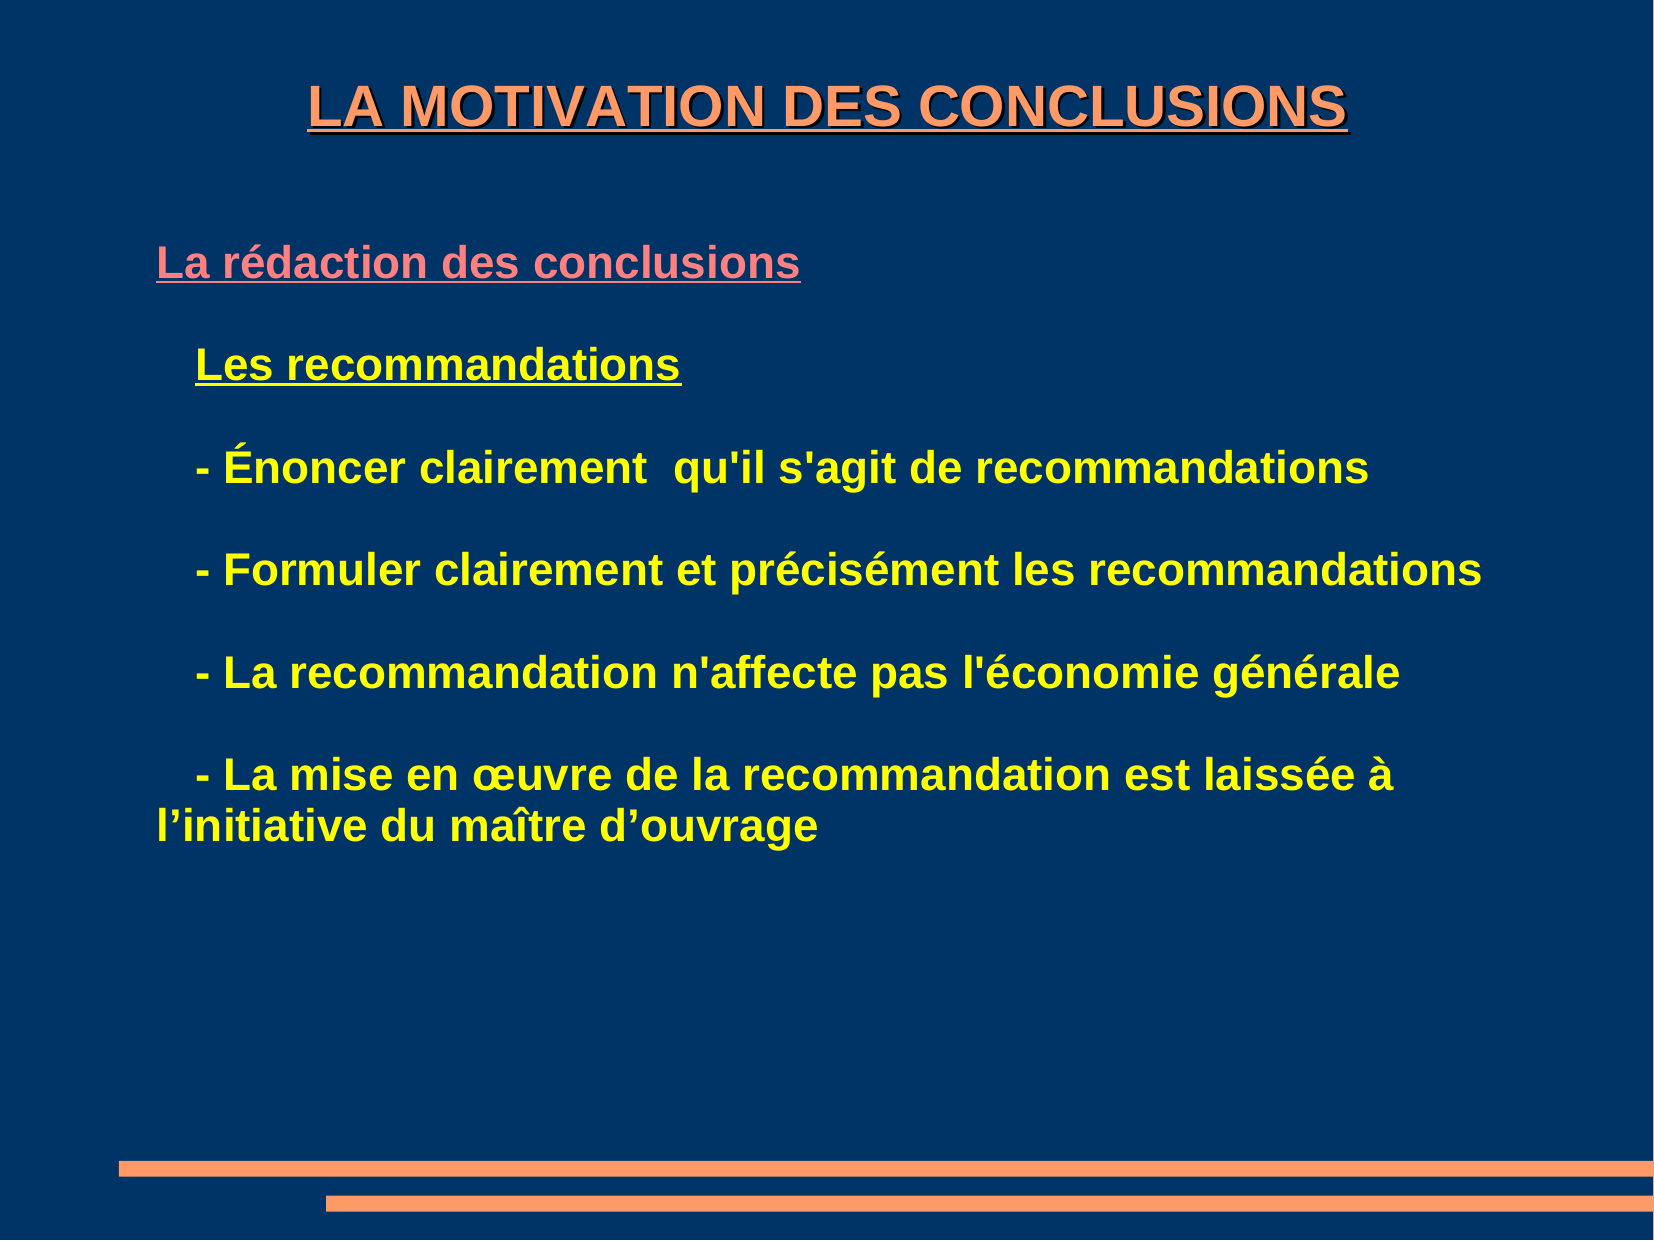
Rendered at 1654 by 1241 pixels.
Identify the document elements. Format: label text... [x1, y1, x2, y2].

title LA MOTIVATION DES CONCLUSIONS [121, 46, 1534, 166]
subtitle La rédaction des conclusions Les recommandations - Énoncer clairement qu'il s'agit de recommandations - Formuler clairement et précisément les recommandations - La recommandation n'affecte pas l'économie générale - La mise en œuvre de la recommandation est laissée à l’initiative du maître d’ouvrage [121, 212, 1561, 1132]
